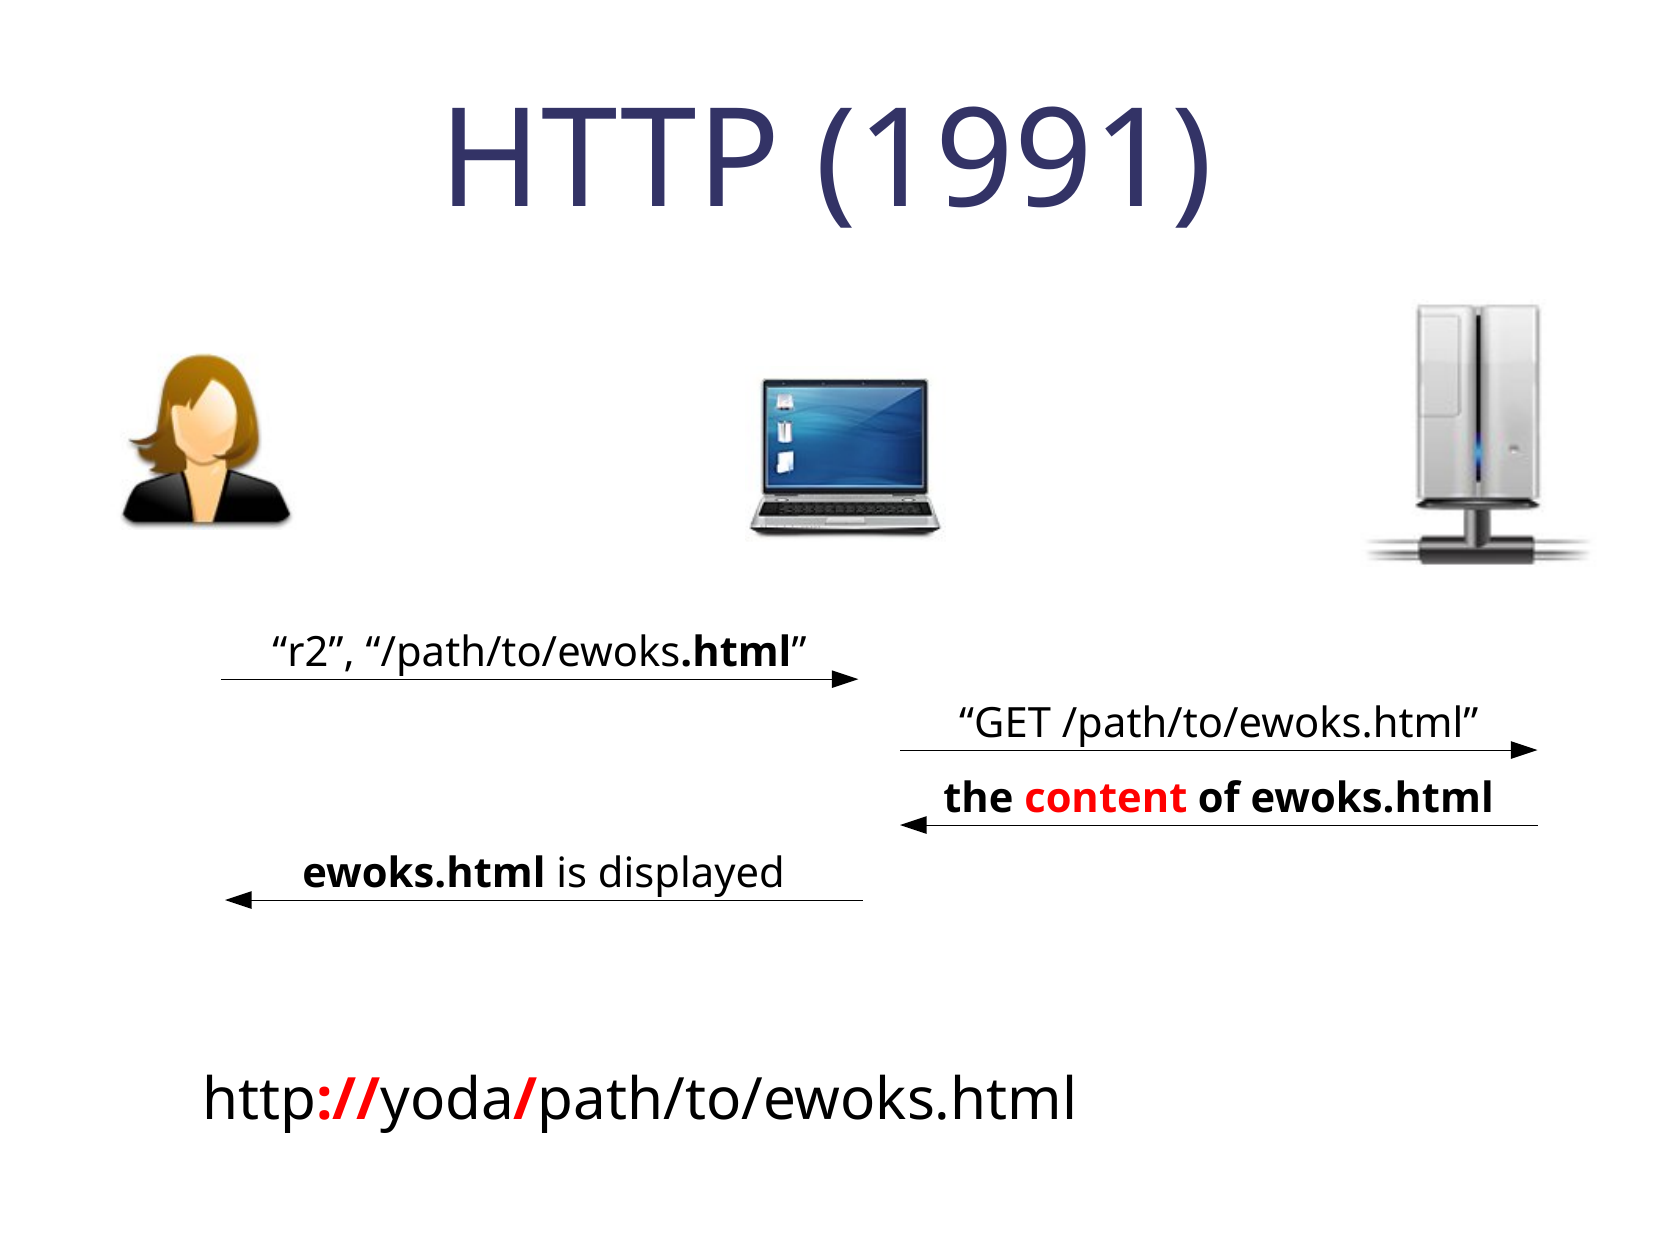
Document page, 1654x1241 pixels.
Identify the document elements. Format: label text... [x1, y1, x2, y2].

picture [108, 329, 309, 530]
title HTTP (1991) [82, 56, 1571, 250]
picture [745, 366, 946, 567]
text_box http://yoda/path/to/ewoks.html [187, 1050, 1200, 1136]
picture [1345, 299, 1613, 567]
